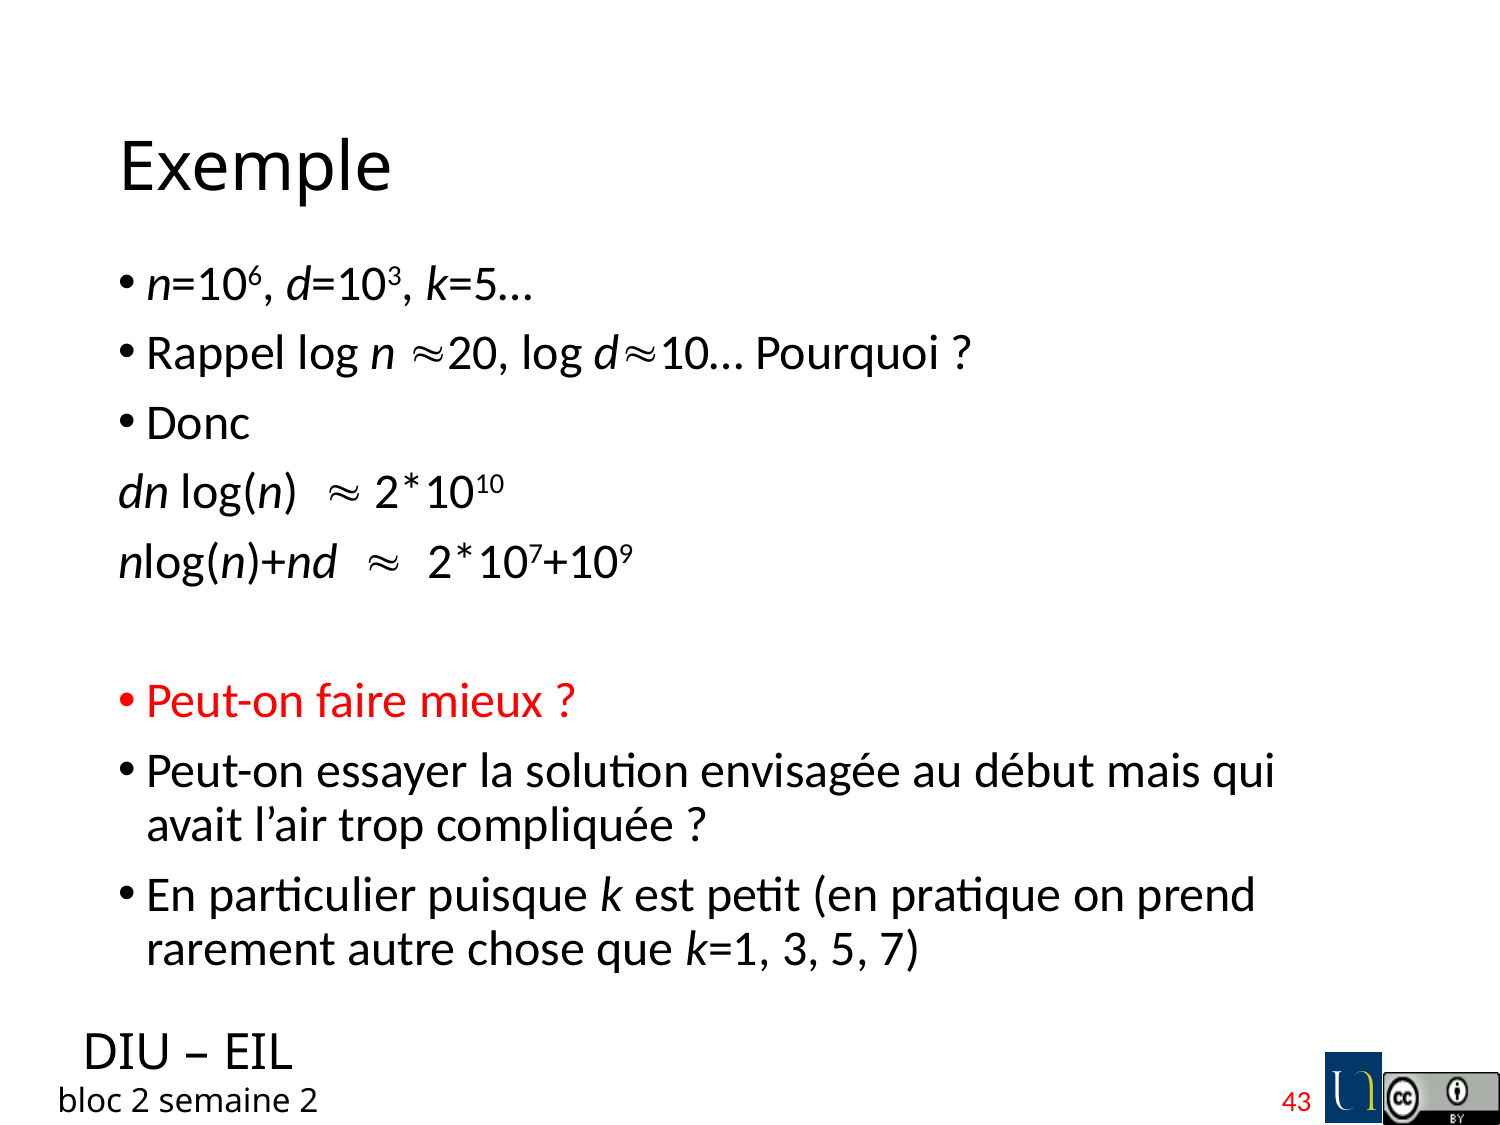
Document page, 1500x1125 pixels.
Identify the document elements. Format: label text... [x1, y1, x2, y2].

list n=106, d=103, k=5… Rappel log n ≈20, log d≈10… Pourquoi ? Donc dn log(n) ≈ 2*1010 nlog(n)+nd ≈ 2*107+109 Peut-on faire mieux ? Peut-on essayer la solution envisagée au début mais qui avait l’air trop compliquée ? En particulier puisque k est petit (en pratique on prend rarement autre chose que k=1, 3, 5, 7) [103, 249, 1397, 964]
title Exemple [103, 59, 1397, 249]
slide_number <numéro> [1240, 1070, 1327, 1125]
picture [1325, 1052, 1382, 1123]
picture [1383, 1072, 1500, 1125]
